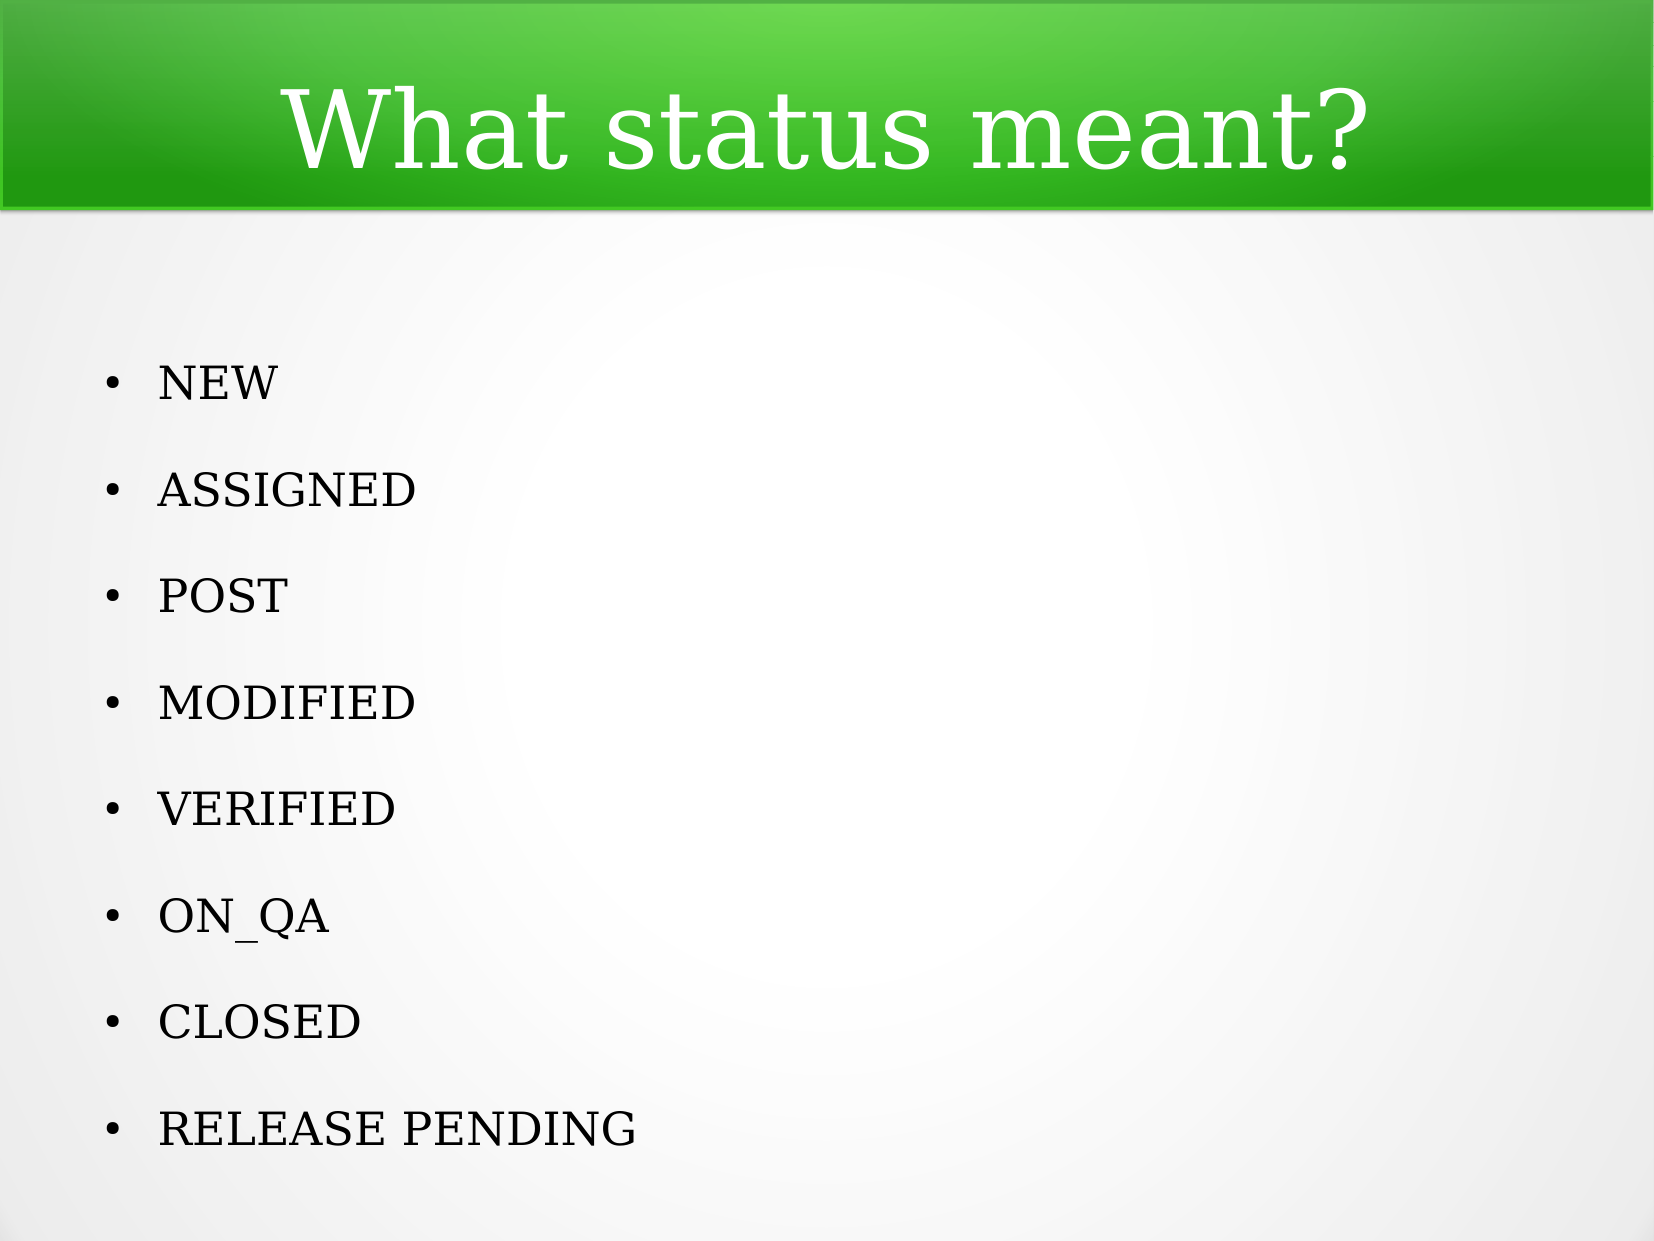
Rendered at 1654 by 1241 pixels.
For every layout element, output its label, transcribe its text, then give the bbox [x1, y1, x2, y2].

title What status meant? [82, 37, 1571, 226]
list NEW ASSIGNED POST MODIFIED VERIFIED ON_QA CLOSED RELEASE PENDING [86, 303, 1546, 1168]
